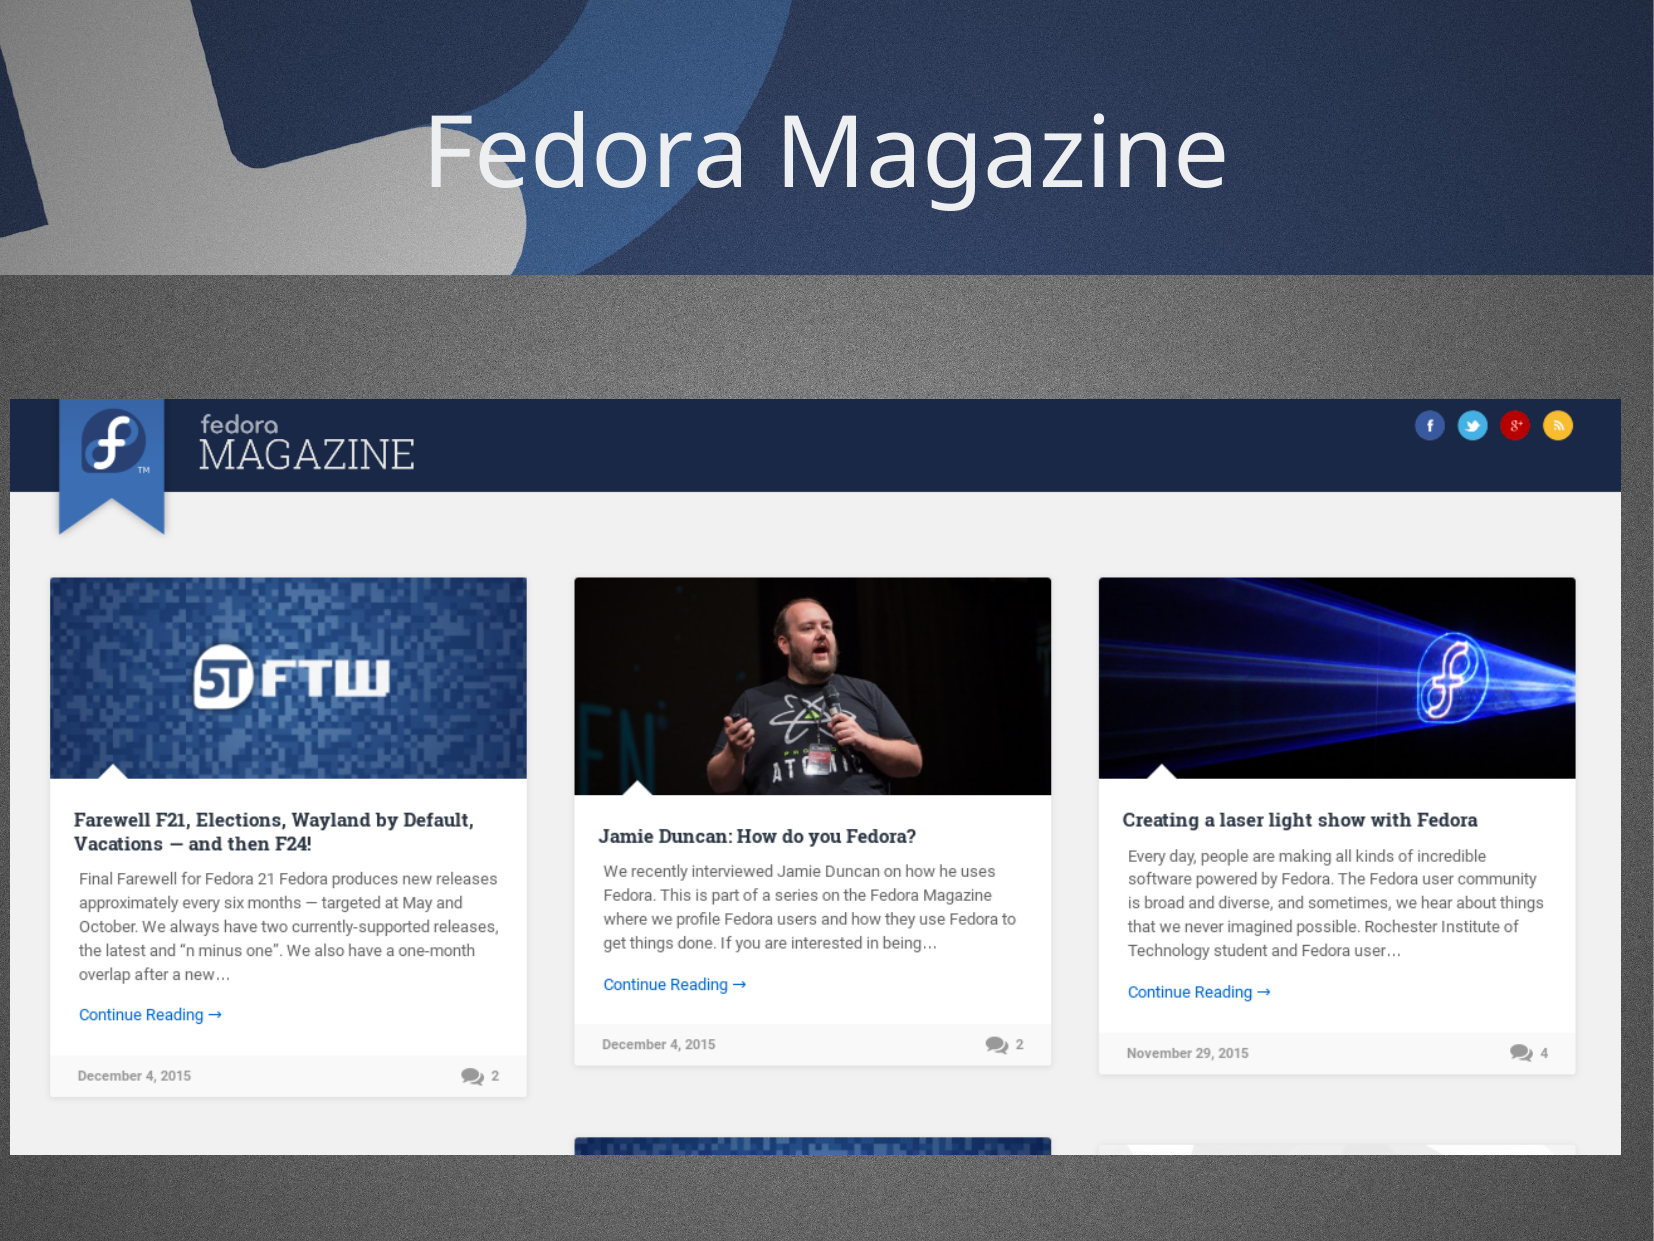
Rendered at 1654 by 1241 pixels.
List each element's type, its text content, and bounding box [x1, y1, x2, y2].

text_box Fedora Magazine [82, 49, 1571, 257]
picture [0, 0, 1654, 1241]
